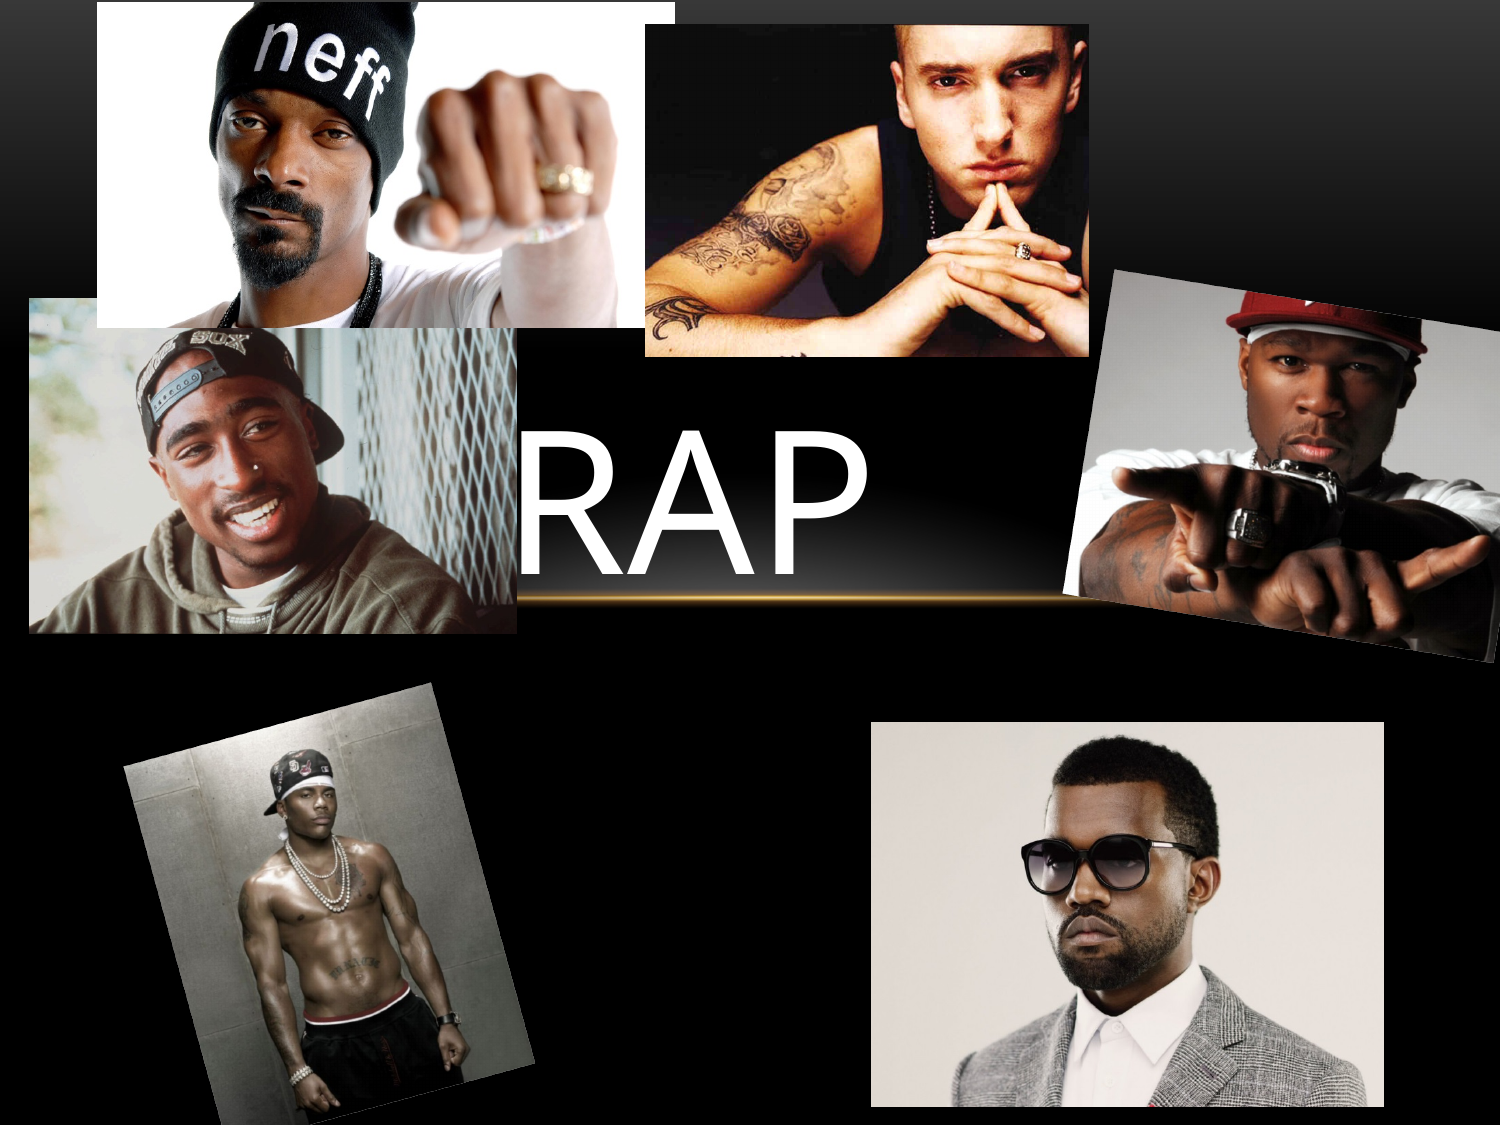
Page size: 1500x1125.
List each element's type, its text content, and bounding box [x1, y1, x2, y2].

title RAP [134, 283, 1140, 622]
picture [0, 0, 1500, 1125]
